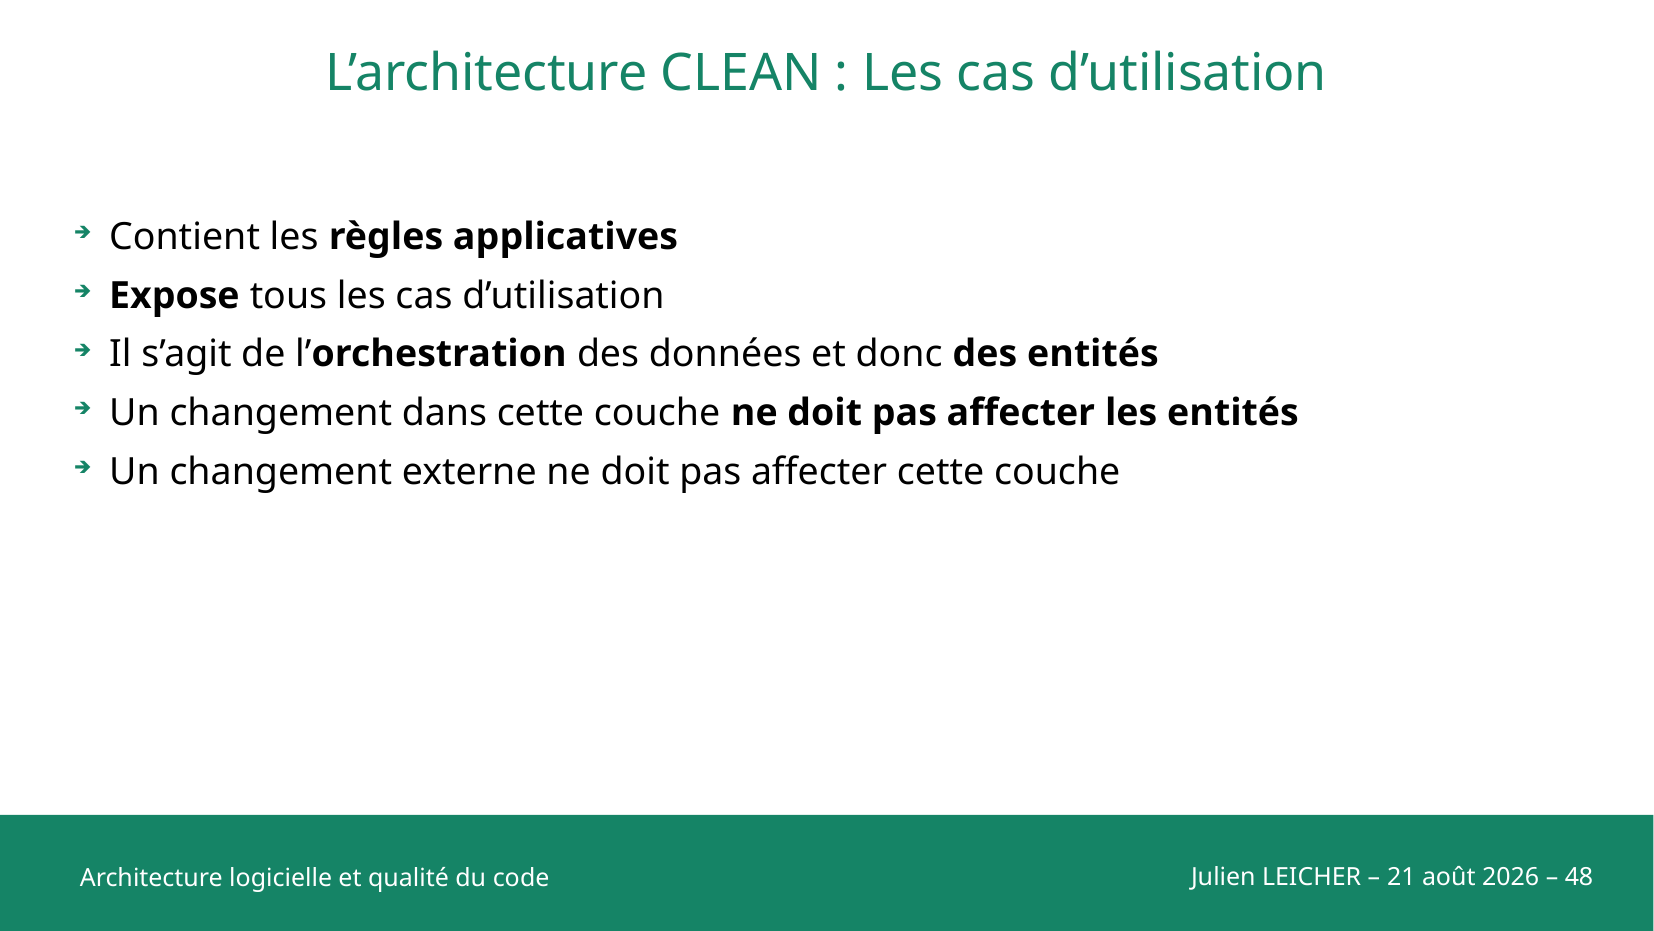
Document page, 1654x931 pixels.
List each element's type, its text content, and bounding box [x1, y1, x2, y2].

text_box L’architecture CLEAN : Les cas d’utilisation [0, 27, 1654, 113]
text_box Contient les règles applicatives Expose tous les cas d’utilisation Il s’agit de l’orchestration des données et donc des entités Un changement dans cette couche ne doit pas affecter les entités Un changement externe ne doit pas affecter cette couche [59, 194, 1595, 678]
text_box Julien LEICHER – 22 mars 2022 – <number> [0, 814, 1654, 931]
text_box Architecture logicielle et qualité du code [64, 852, 798, 898]
